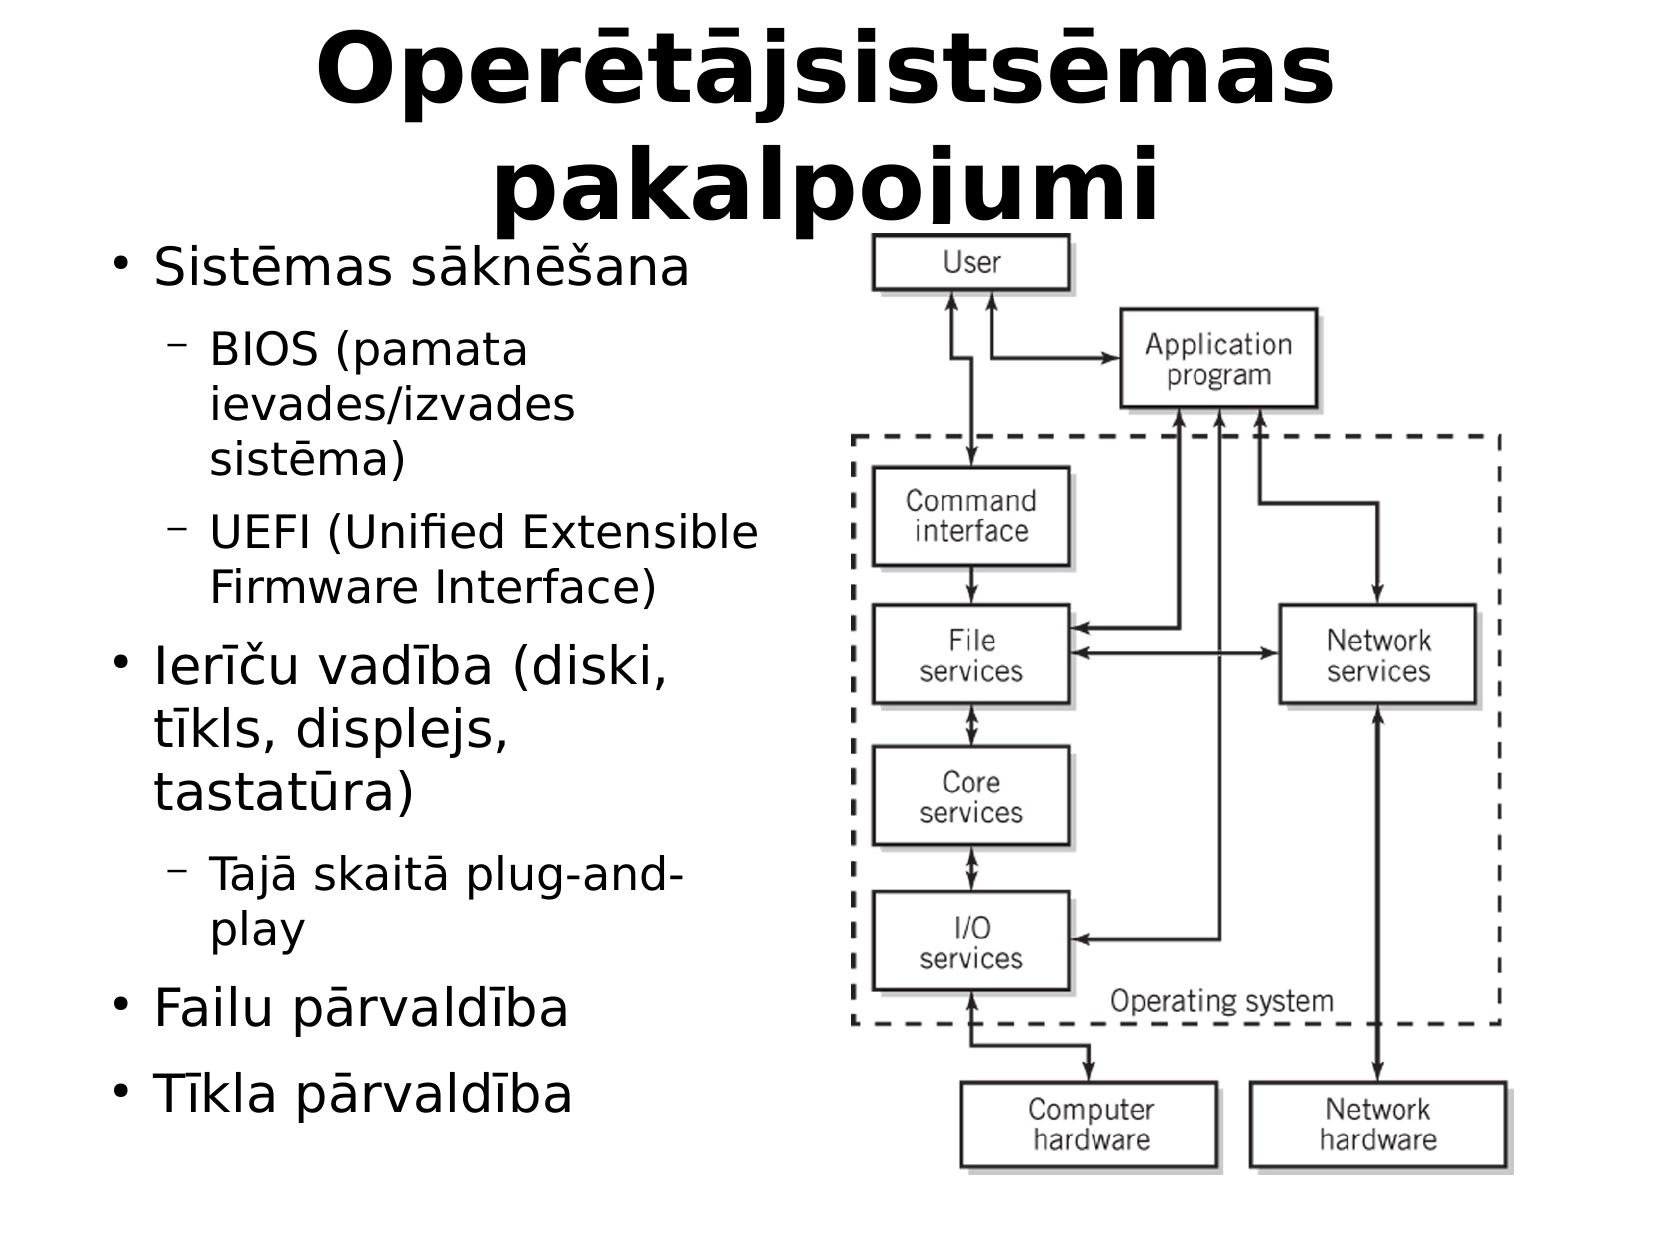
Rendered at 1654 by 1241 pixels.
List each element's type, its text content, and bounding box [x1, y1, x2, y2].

picture [828, 225, 1539, 1186]
title Operētājsistsēmas pakalpojumi [82, 49, 1571, 196]
list Sistēmas sāknēšana BIOS (pamata ievades/izvades sistēma) UEFI (Unified Extensible Firmware Interface) Ierīču vadība (diski, tīkls, displejs, tastatūra) Tajā skaitā plug-and-play Failu pārvaldība Tīkla pārvaldība [82, 225, 793, 1186]
